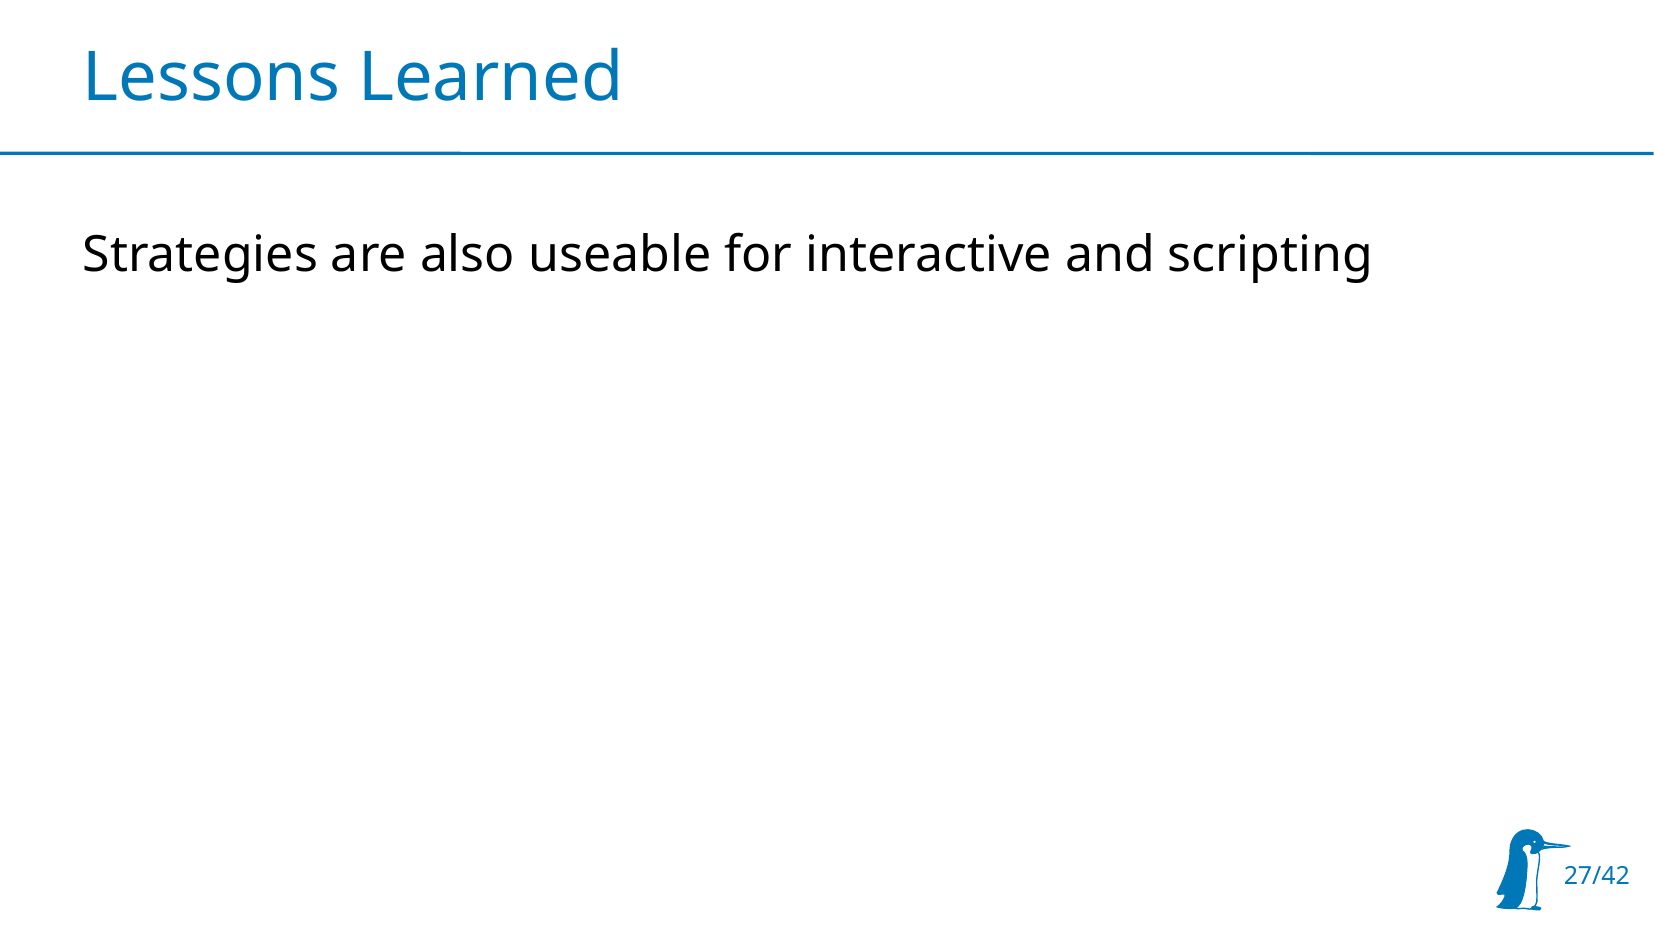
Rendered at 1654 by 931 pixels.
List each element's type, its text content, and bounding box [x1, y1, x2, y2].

title Lessons Learned [82, 30, 1571, 121]
list Strategies are also useable for interactive and scripting [82, 217, 1571, 861]
